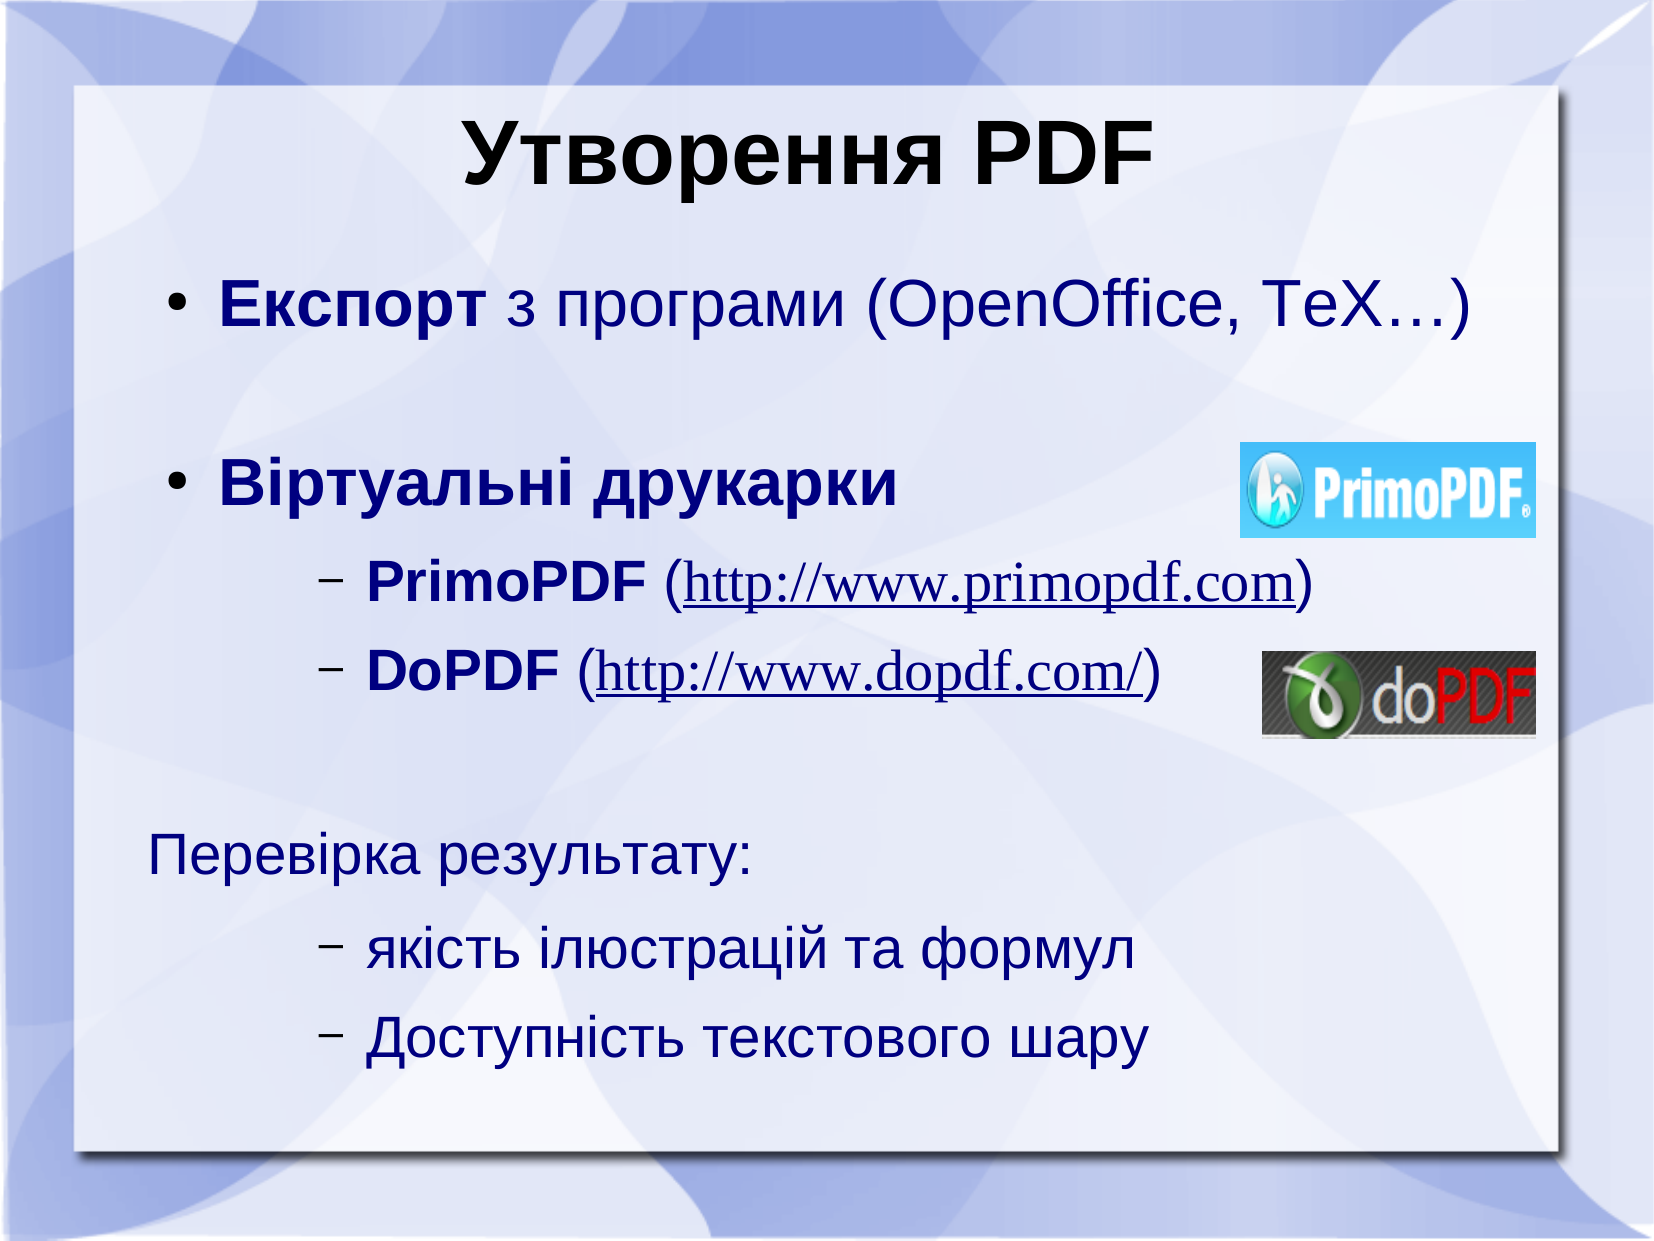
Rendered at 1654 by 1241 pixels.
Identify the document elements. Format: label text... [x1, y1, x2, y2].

title Утворення PDF [82, 56, 1536, 250]
picture [0, 0, 1654, 1241]
list Експорт з програми (OpenOffice, TeX…) Віртуальні друкарки PrimoPDF (http://www.primopdf.com) DoPDF (http://www.dopdf.com/) Перевірка результату: якість ілюстрацій та формул Доступність текстового шару [129, 265, 1536, 1227]
